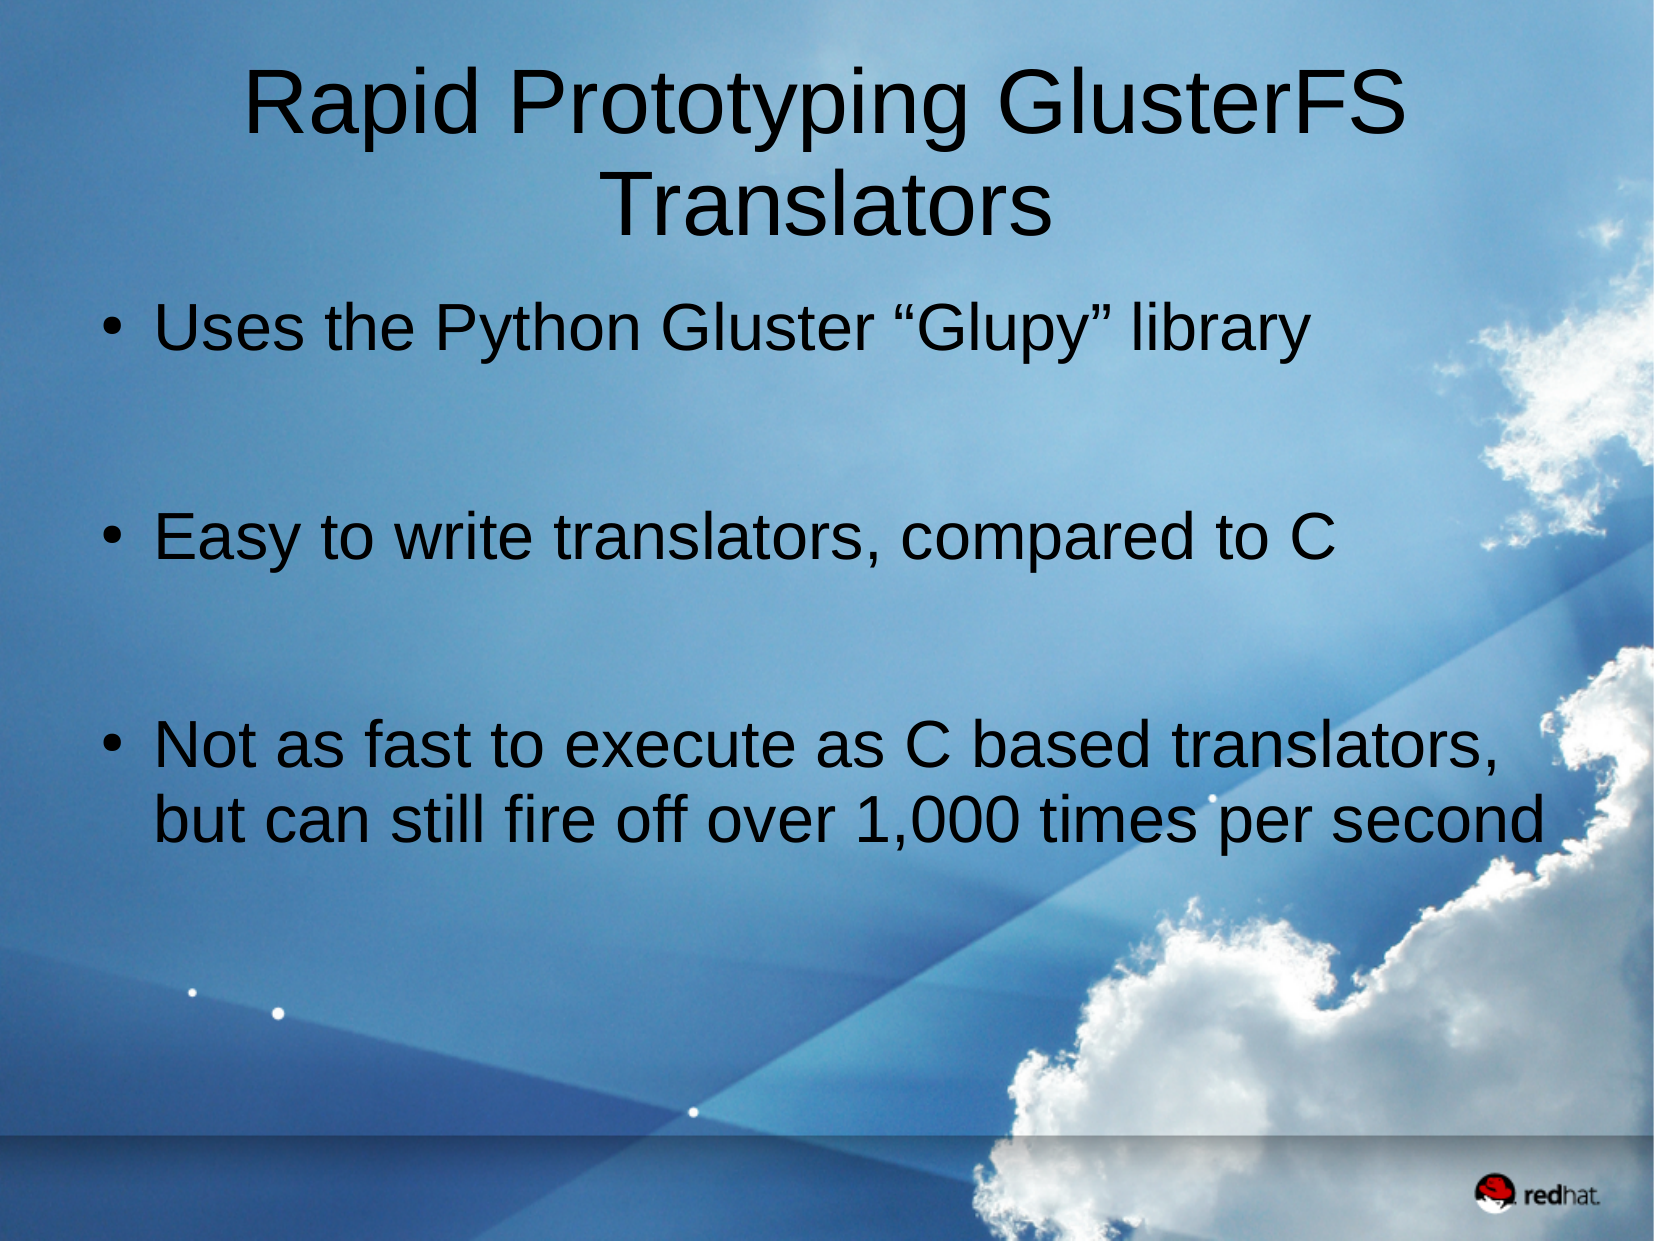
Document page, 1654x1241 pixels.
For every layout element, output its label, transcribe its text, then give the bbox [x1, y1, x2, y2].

title Rapid Prototyping GlusterFS Translators [82, 49, 1571, 257]
picture [0, 0, 1654, 1241]
list Uses the Python Gluster “Glupy” library Easy to write translators, compared to C Not as fast to execute as C based translators, but can still fire off over 1,000 times per second [82, 290, 1571, 1010]
